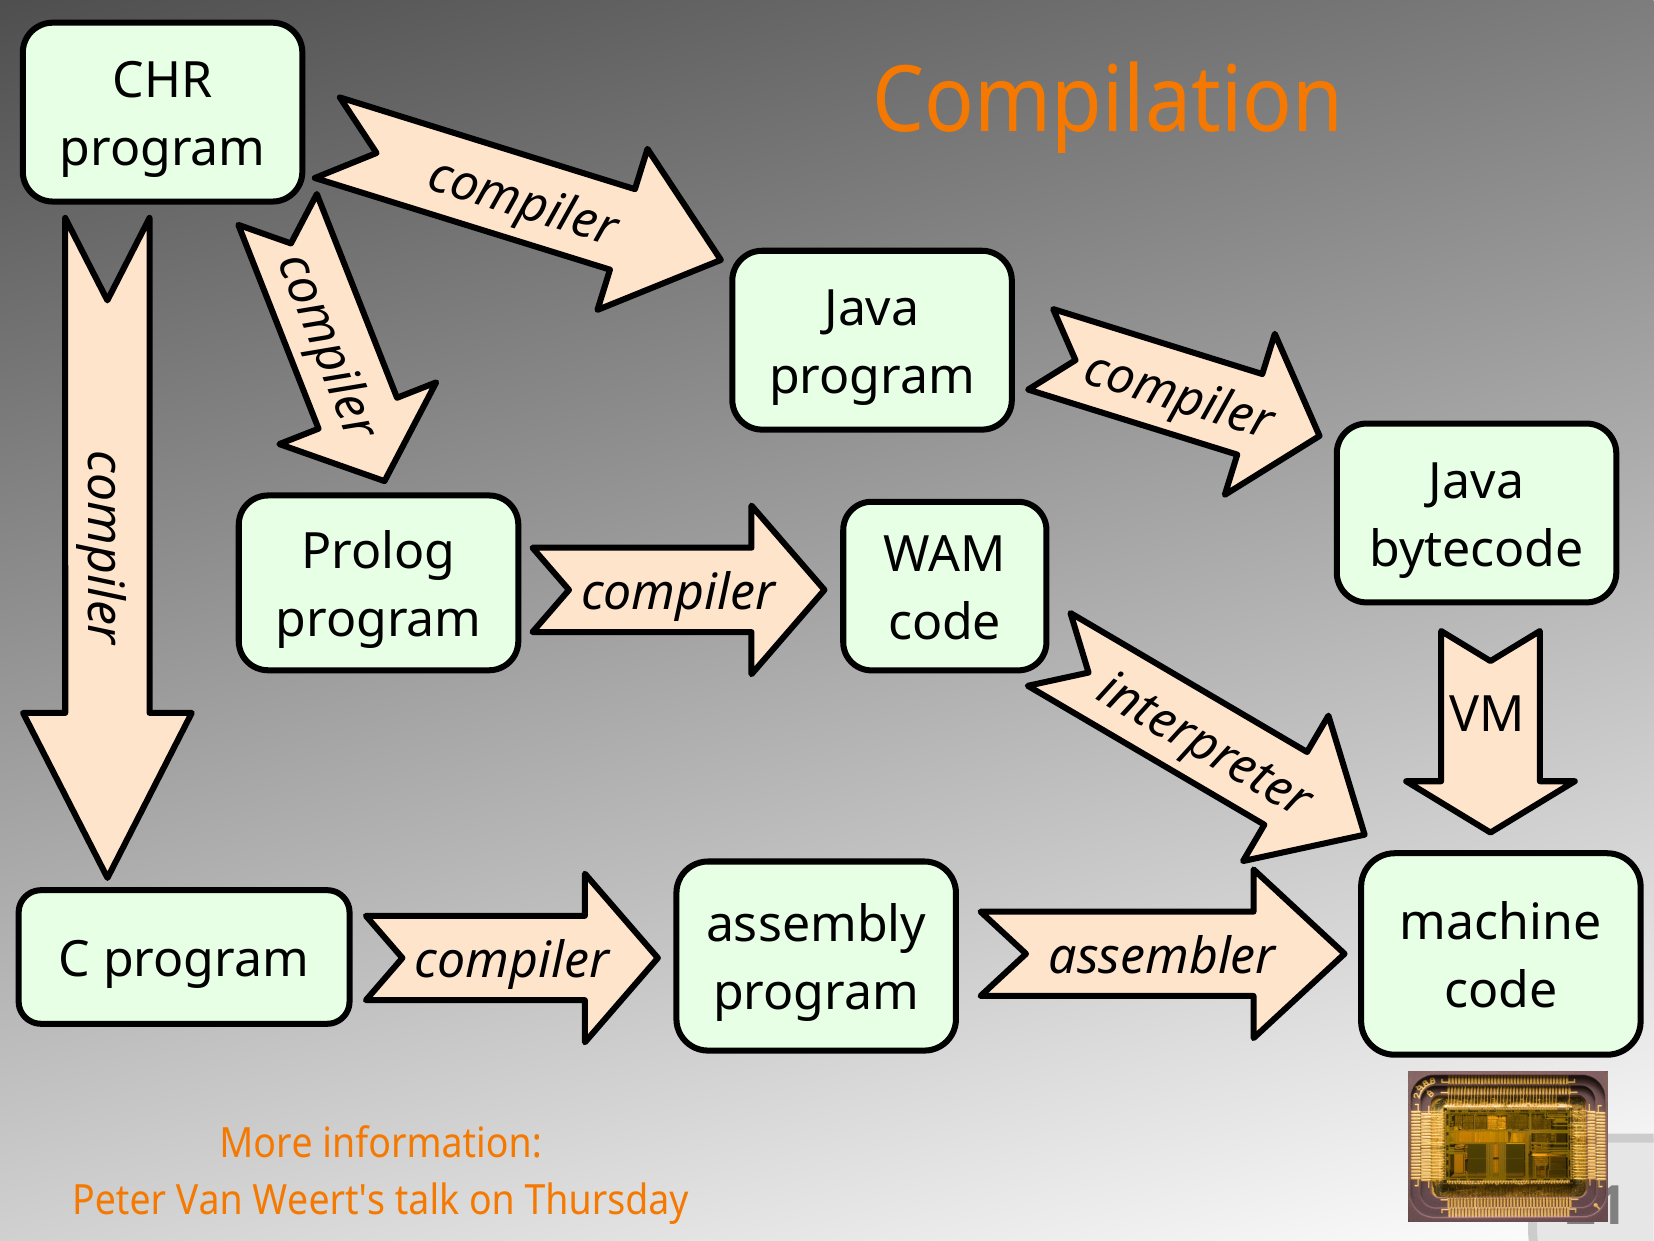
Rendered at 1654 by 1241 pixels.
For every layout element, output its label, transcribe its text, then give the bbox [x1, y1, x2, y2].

title Compilation [729, 0, 1487, 193]
text_box machine code [1361, 853, 1641, 1055]
text_box Java bytecode [1336, 423, 1617, 603]
title More information: Peter Van Weert's talk on Thursday [45, 1073, 717, 1241]
picture [1408, 1071, 1608, 1222]
text_box compiler [23, 217, 192, 878]
text_box compiler [314, 97, 721, 310]
text_box compiler [1028, 309, 1320, 495]
text_box Prolog program [238, 495, 519, 671]
text_box interpreter [1027, 613, 1365, 862]
text_box [1441, 631, 1540, 670]
text_box C program [18, 890, 350, 1024]
text_box Java program [732, 250, 1012, 430]
text_box [1406, 747, 1575, 833]
text_box CHR program [22, 22, 303, 202]
text_box compiler [238, 193, 437, 482]
text_box WAM code [843, 501, 1047, 671]
text_box compiler [365, 873, 658, 1043]
text_box assembler [980, 869, 1345, 1039]
text_box compiler [532, 505, 825, 675]
text_box assembly program [676, 861, 956, 1051]
text_box VM [1435, 670, 1546, 747]
